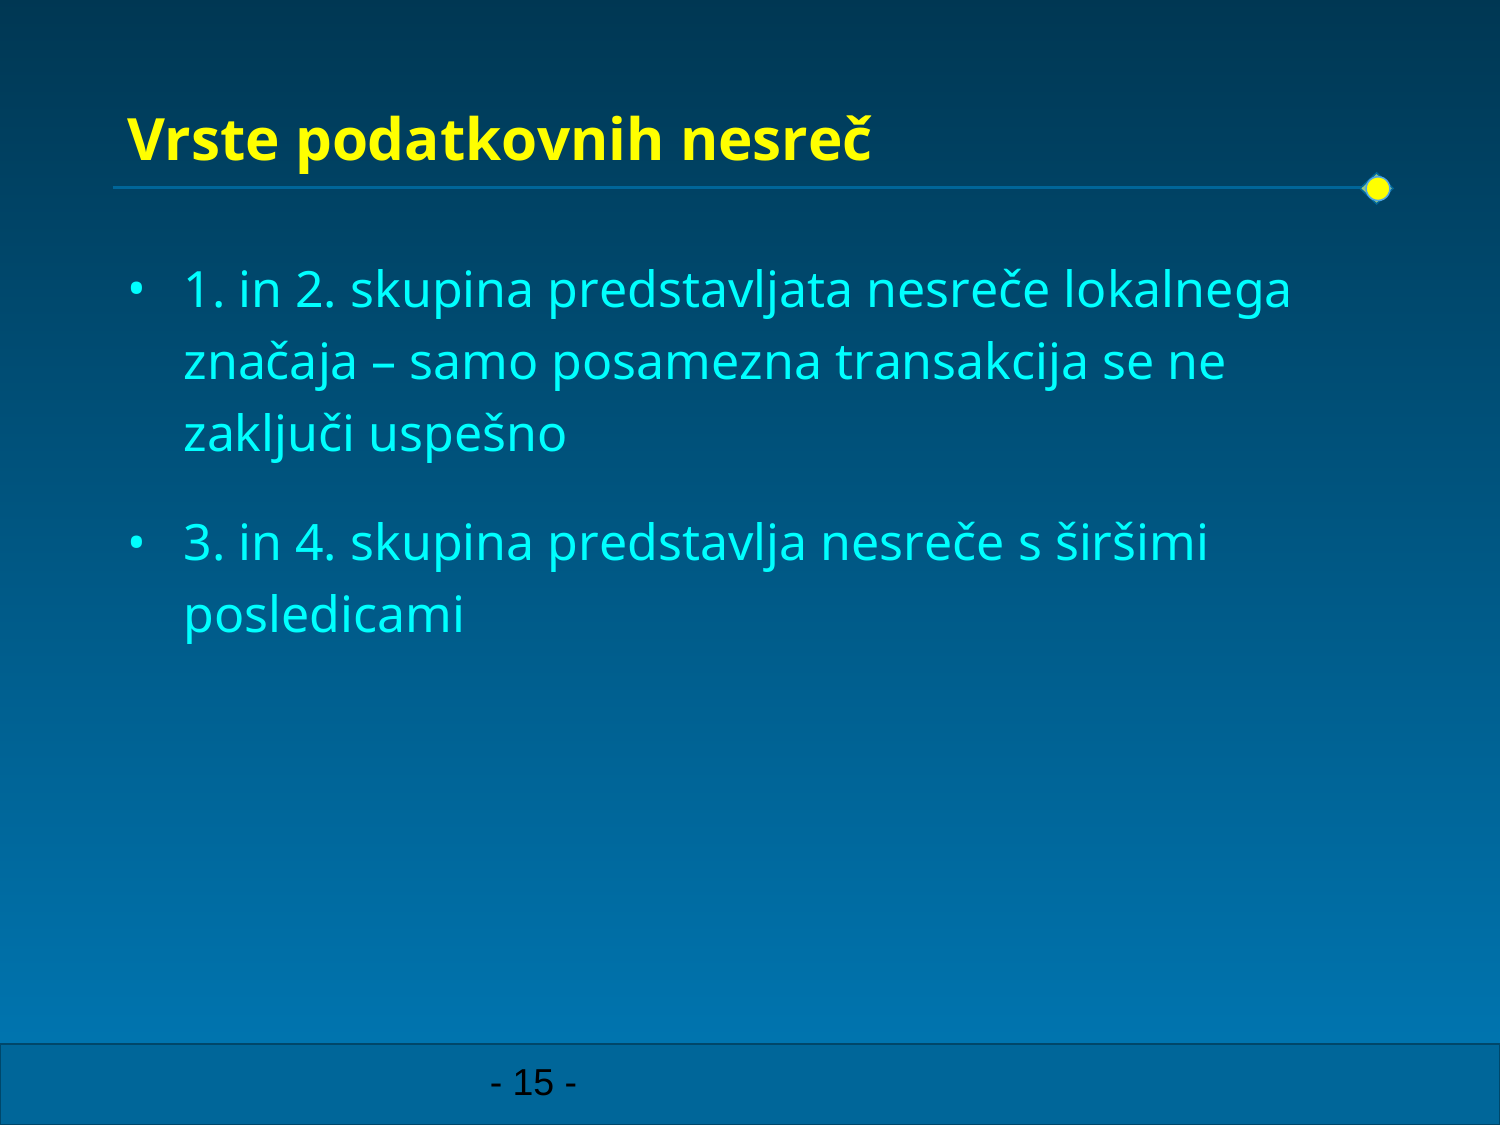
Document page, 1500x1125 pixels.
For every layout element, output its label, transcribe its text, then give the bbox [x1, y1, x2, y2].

list 1. in 2. skupina predstavljata nesreče lokalnega značaja – samo posamezna transakcija se ne zaključi uspešno 3. in 4. skupina predstavlja nesreče s širšimi posledicami [112, 237, 1388, 963]
title Vrste podatkovnih nesreč [112, 94, 1388, 181]
